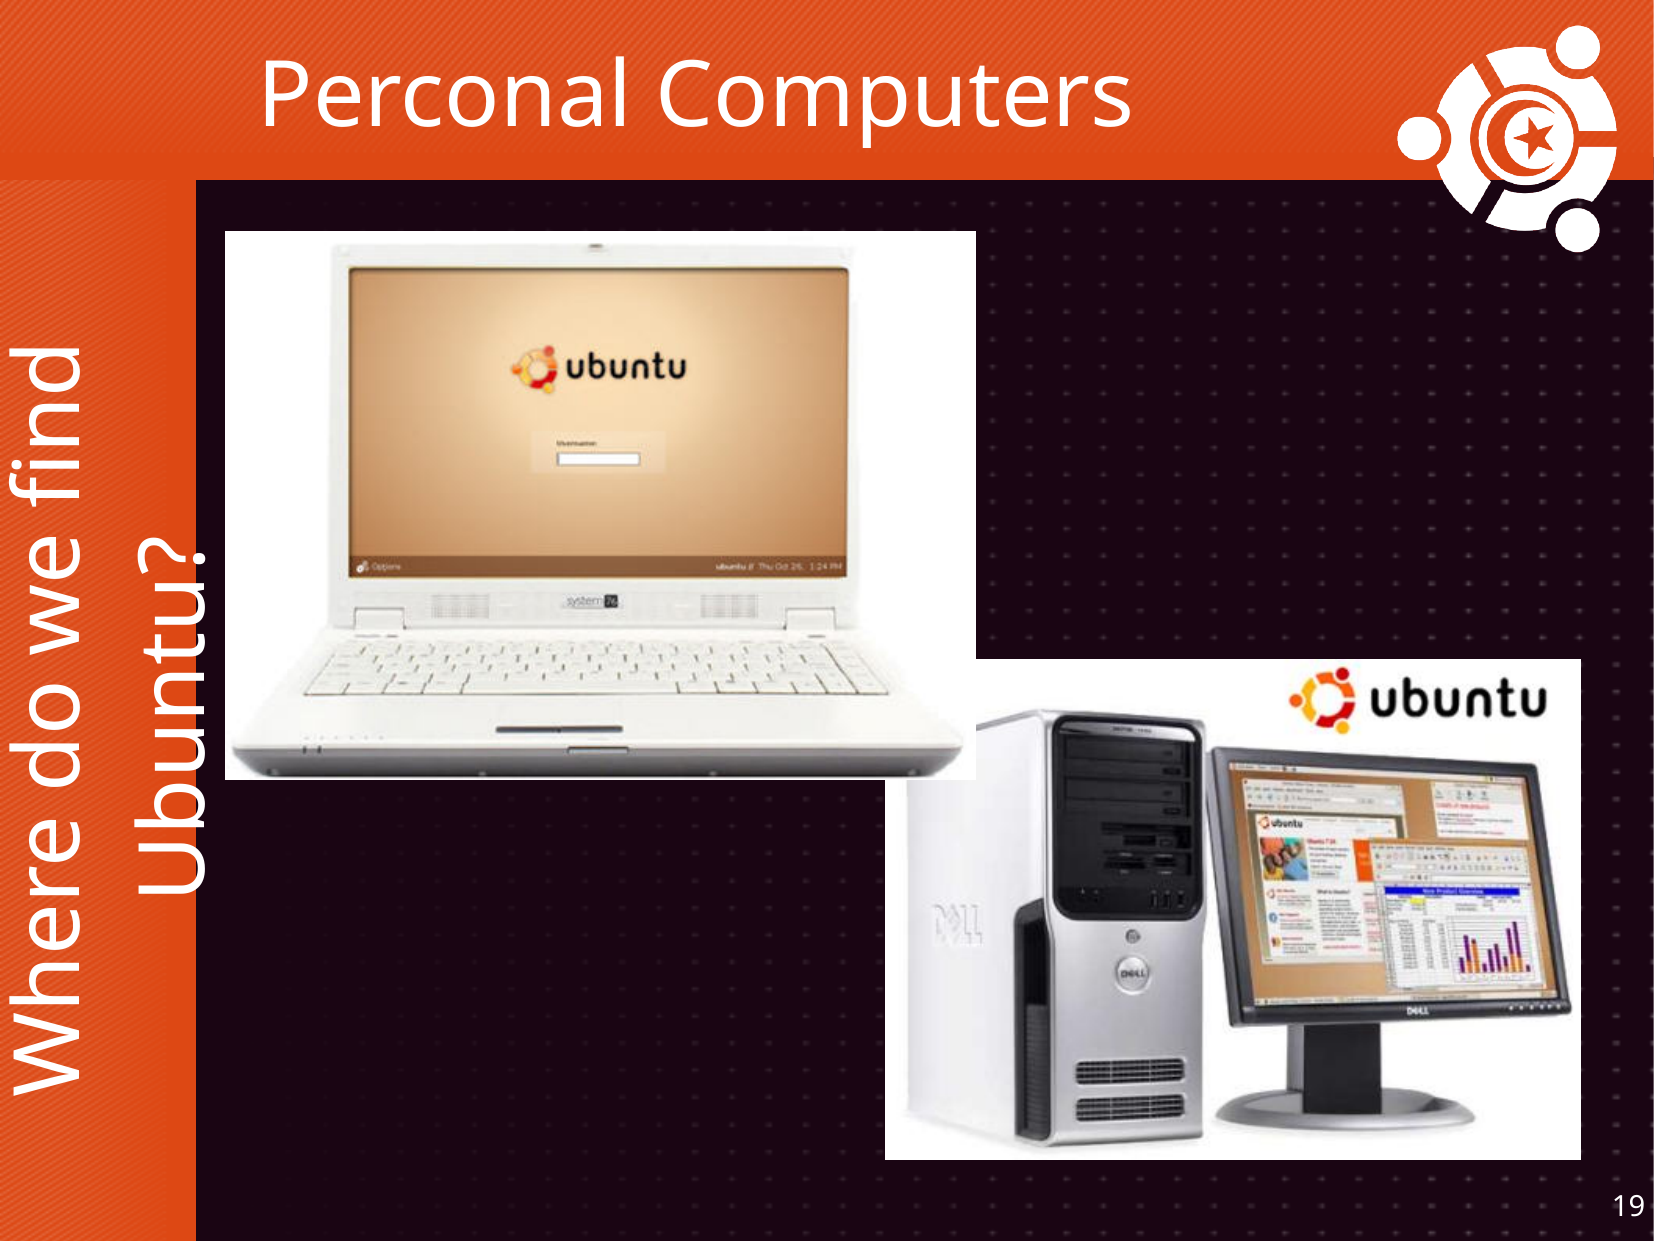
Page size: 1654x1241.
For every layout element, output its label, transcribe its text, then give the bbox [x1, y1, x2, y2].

title Perconal Computers [0, 2, 1394, 181]
title Where do we find Ubuntu? [3, 210, 210, 1229]
picture [0, 0, 1654, 1241]
